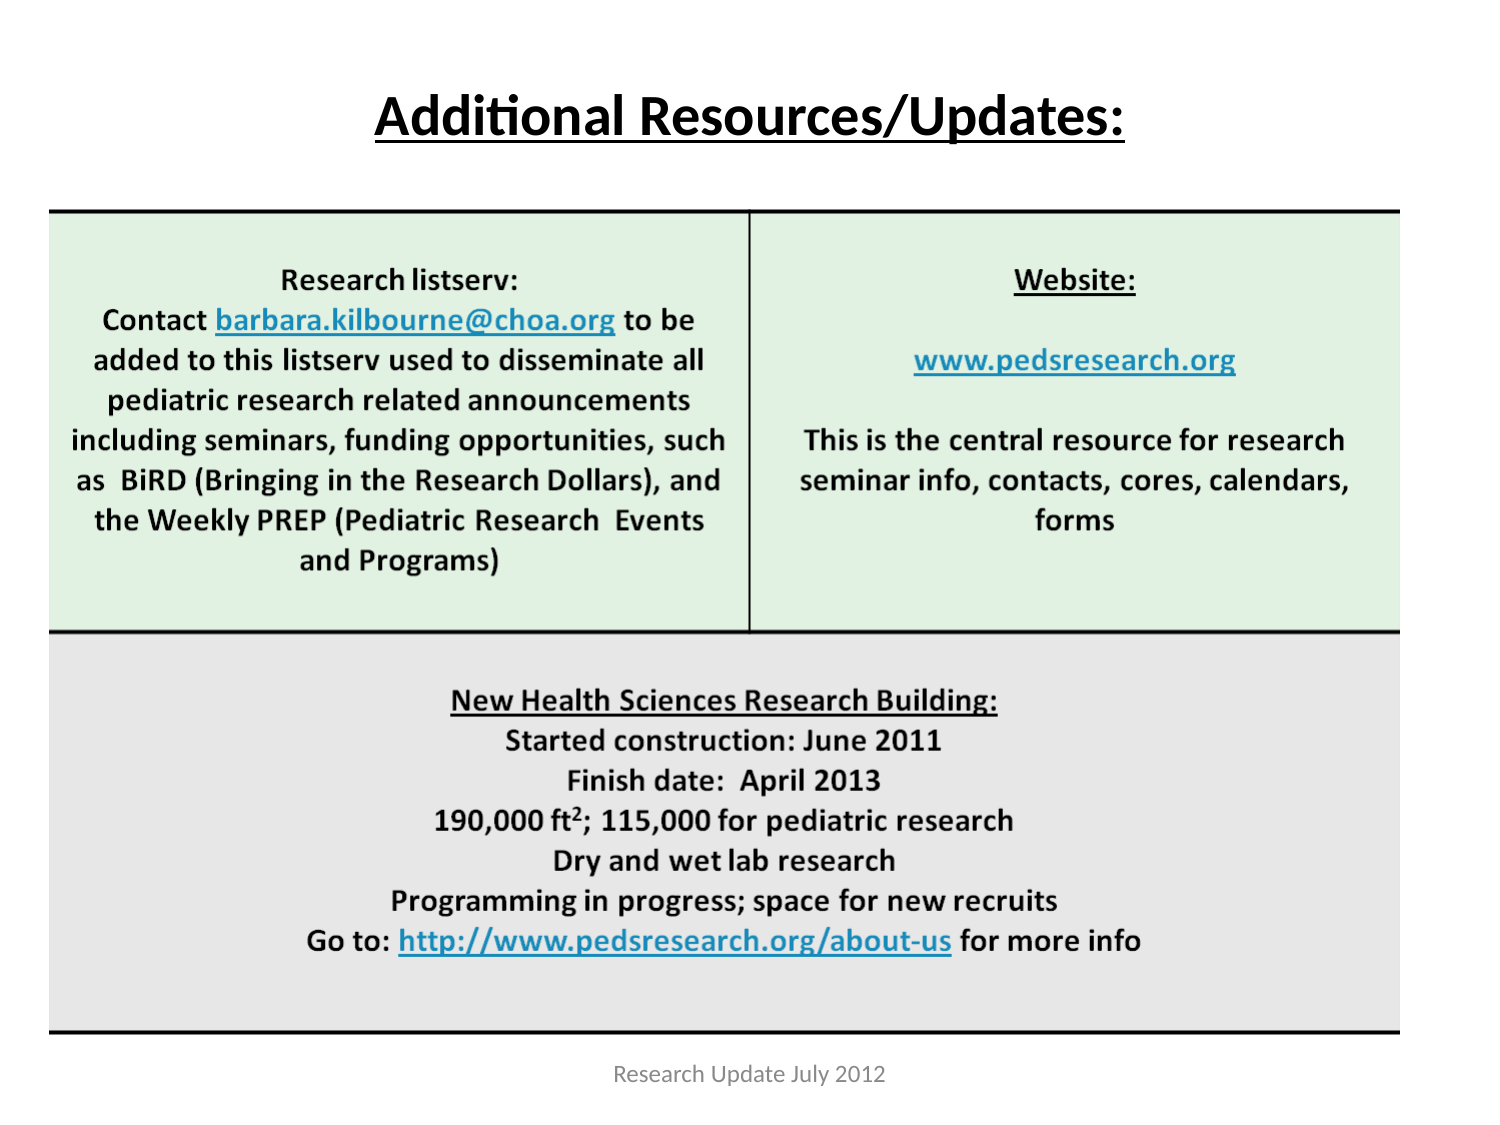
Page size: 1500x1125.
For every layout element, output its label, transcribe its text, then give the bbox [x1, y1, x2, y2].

text_box Research Update July 2012 [512, 1042, 988, 1103]
title Additional Resources/Updates: [75, 50, 1426, 176]
picture [37, 201, 1412, 1046]
